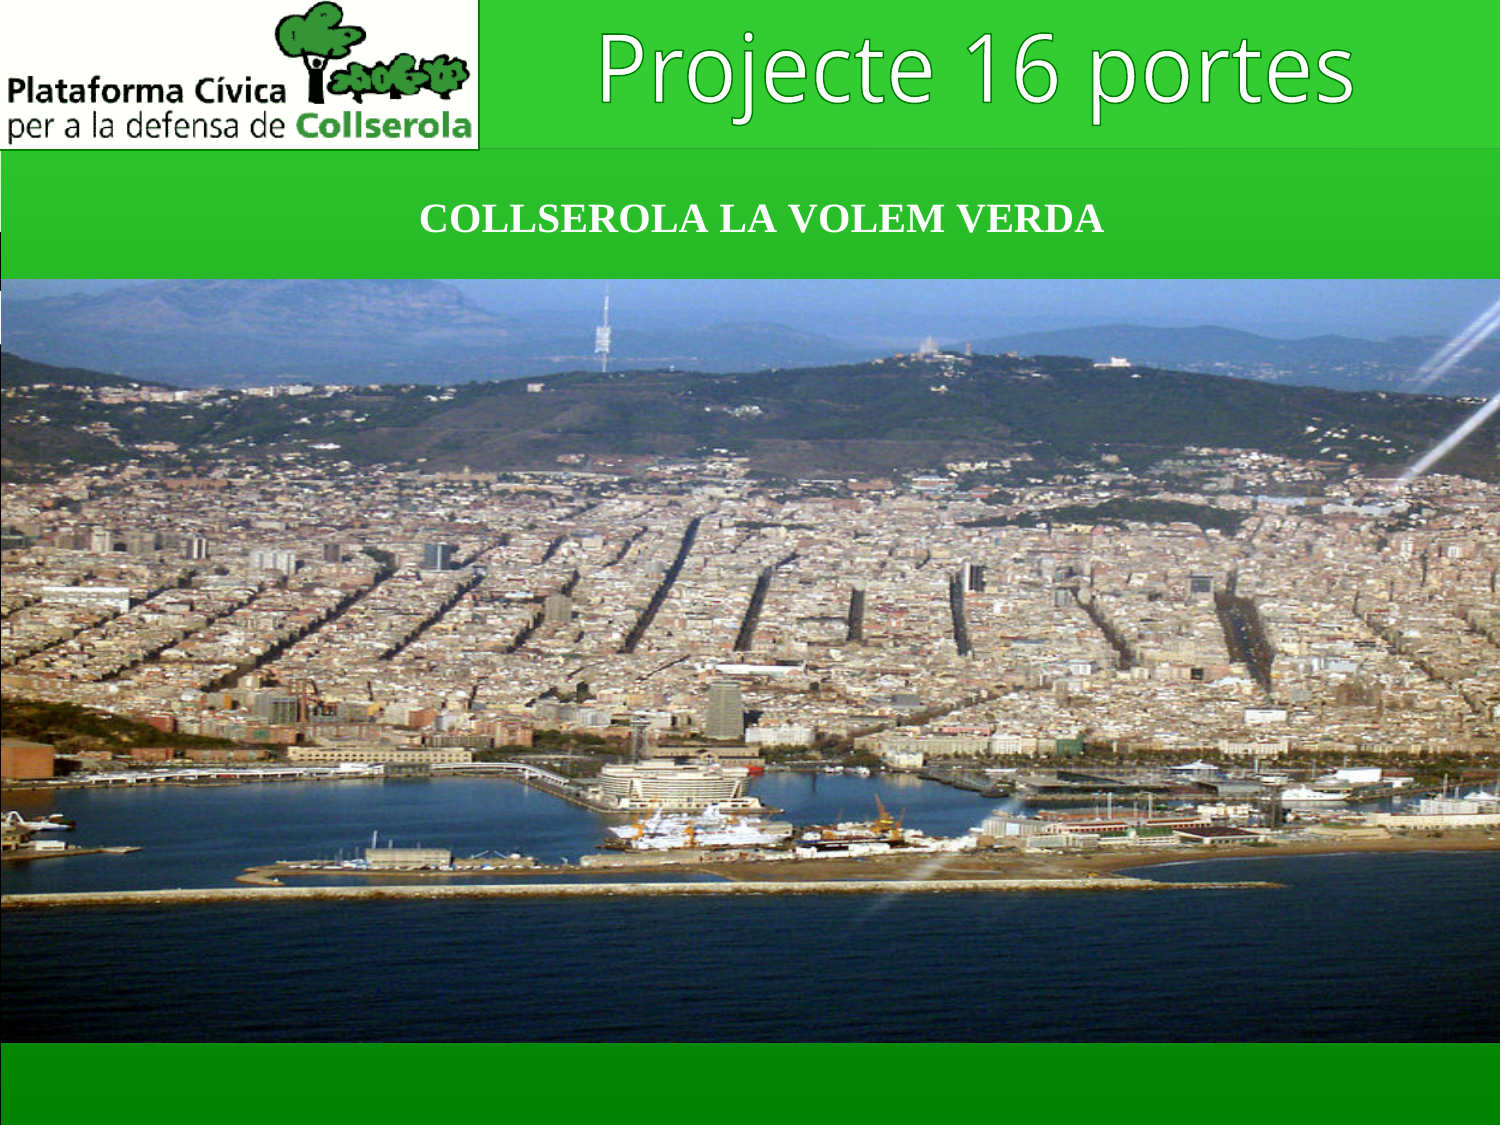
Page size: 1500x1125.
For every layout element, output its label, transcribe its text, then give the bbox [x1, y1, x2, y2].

text_box Projecte 16 portes [687, 50, 733, 104]
text_box Projecte 16 portes [1268, 50, 1310, 104]
text_box Projecte 16 portes [854, 39, 884, 104]
text_box Projecte 16 portes [1144, 50, 1190, 104]
text_box Projecte 16 portes [815, 50, 851, 104]
text_box Projecte 16 portes [1015, 33, 1058, 104]
text_box Projecte 16 portes [655, 50, 684, 103]
picture [0, 0, 479, 150]
text_box Projecte 16 portes [1232, 39, 1262, 104]
text_box COLLSEROLA LA VOLEM VERDA [194, 190, 1329, 250]
text_box [1, 0, 1500, 279]
text_box Projecte 16 portes [732, 50, 753, 126]
text_box Projecte 16 portes [765, 50, 806, 104]
text_box Projecte 16 portes [1318, 50, 1353, 104]
text_box Projecte 16 portes [602, 34, 644, 103]
text_box Projecte 16 portes [890, 50, 932, 104]
text_box Projecte 16 portes [1201, 50, 1230, 103]
text_box Projecte 16 portes [1092, 50, 1136, 126]
picture [0, 151, 1500, 1125]
text_box Projecte 16 portes [967, 33, 992, 103]
text_box [1, 1043, 1500, 1125]
